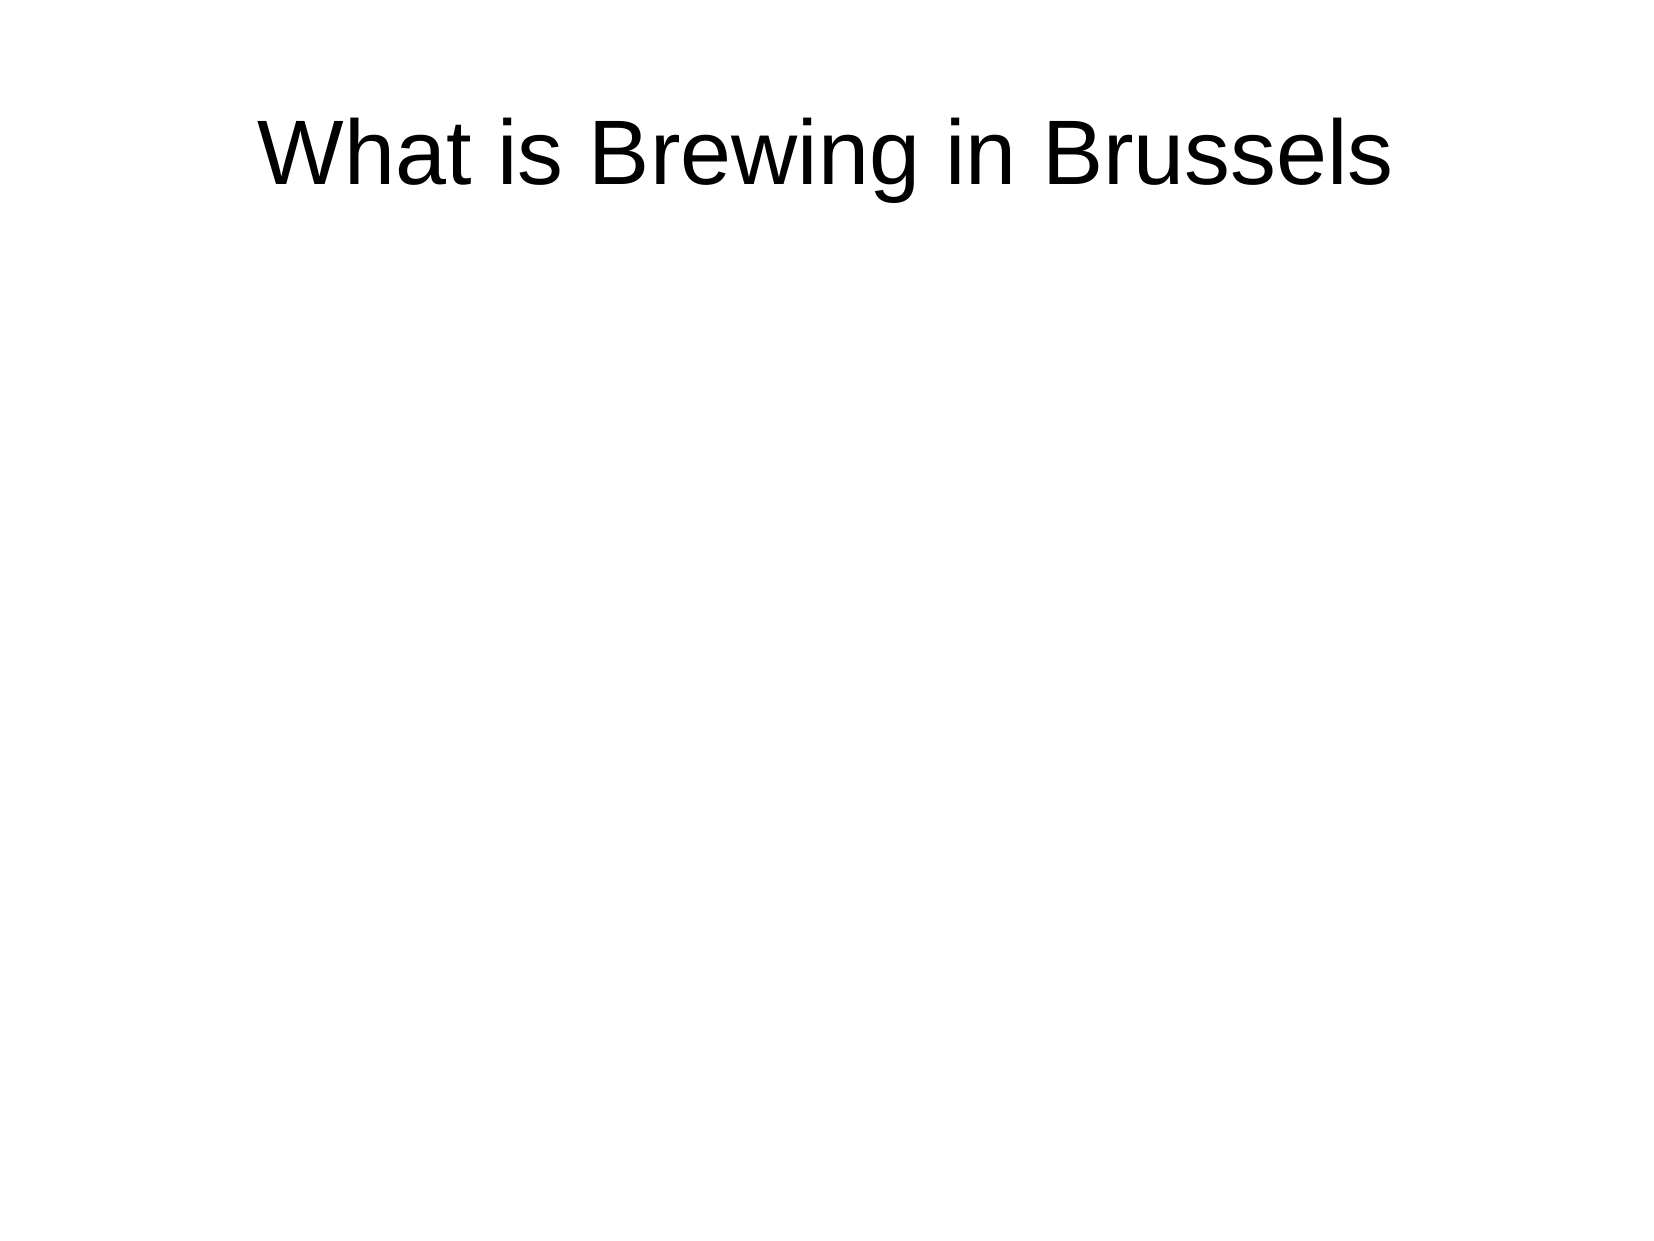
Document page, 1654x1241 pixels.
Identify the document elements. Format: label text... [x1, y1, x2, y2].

title What is Brewing in Brussels [82, 49, 1571, 257]
